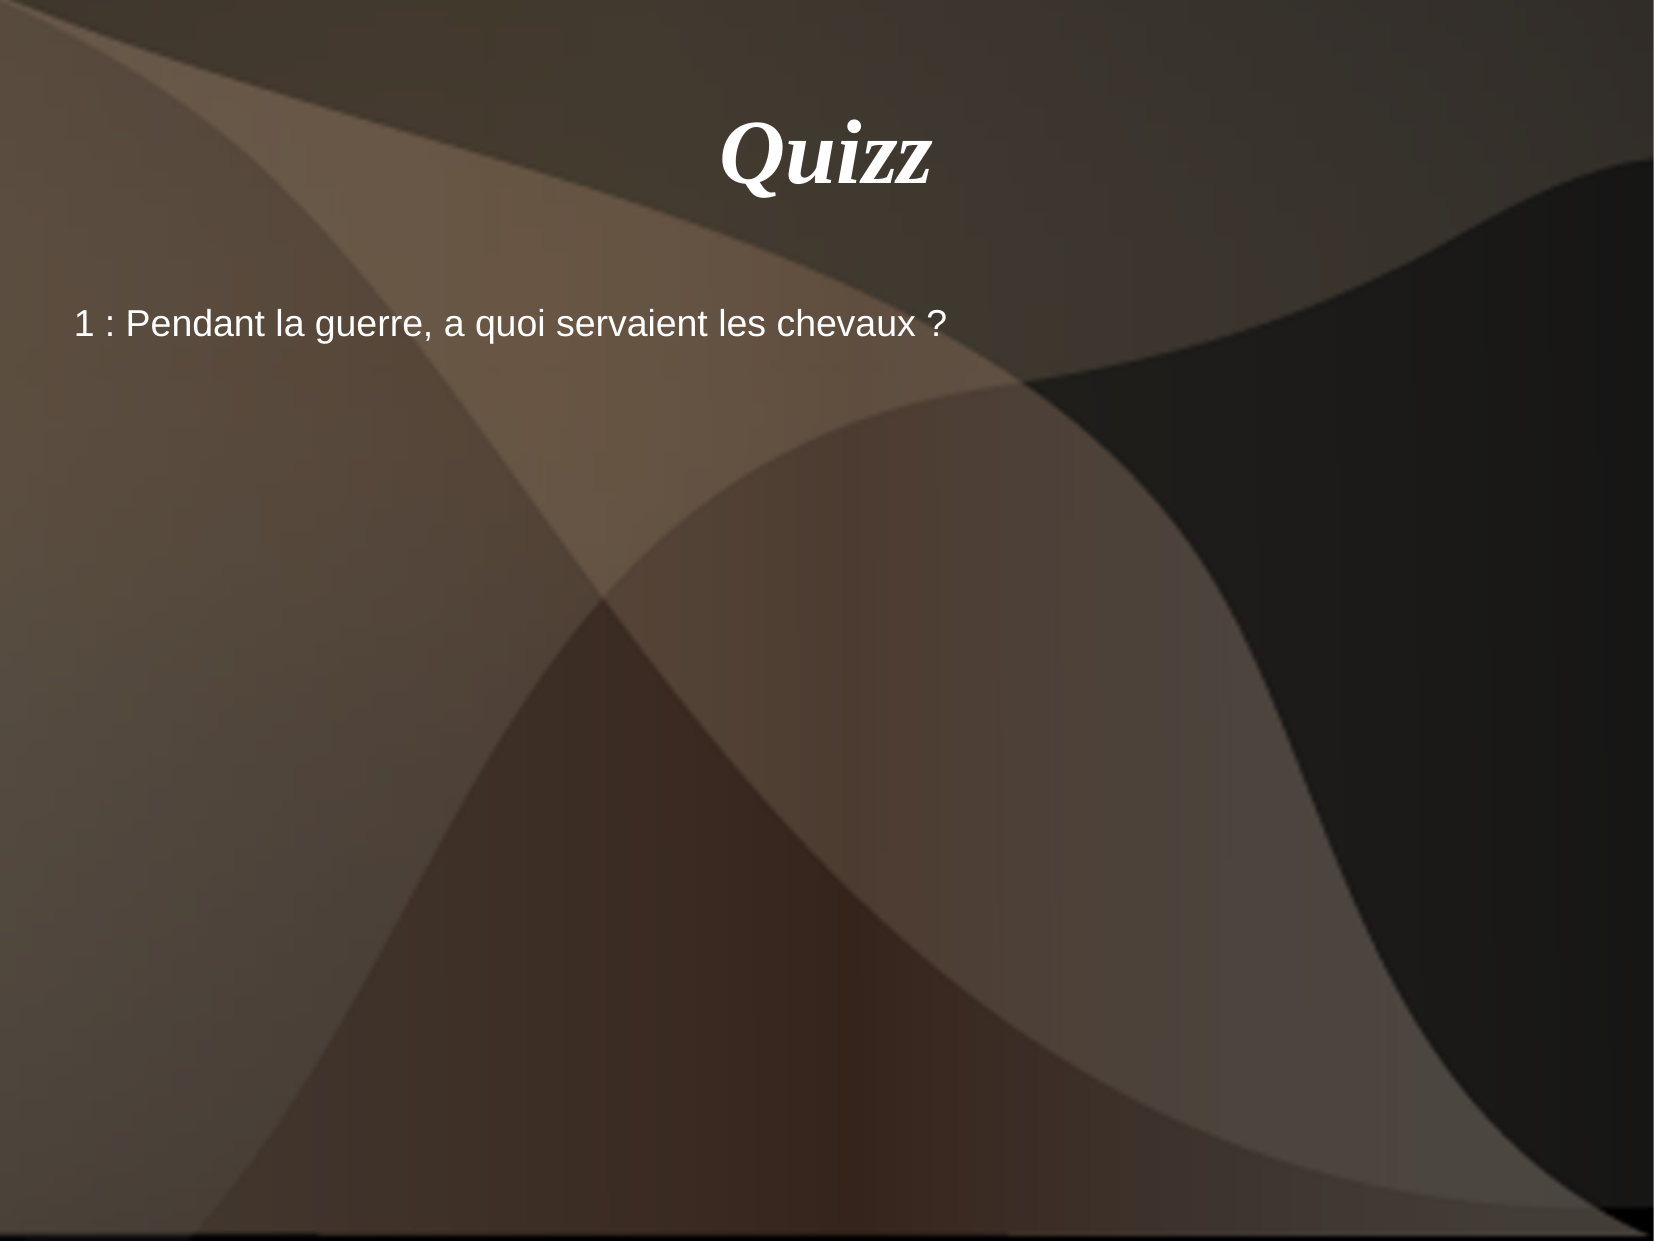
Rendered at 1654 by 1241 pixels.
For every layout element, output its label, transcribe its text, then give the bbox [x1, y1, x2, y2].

title Quizz [82, 49, 1571, 257]
text_box 1 : Pendant la guerre, a quoi servaient les chevaux ? [59, 295, 1453, 353]
picture [0, 0, 1654, 1241]
